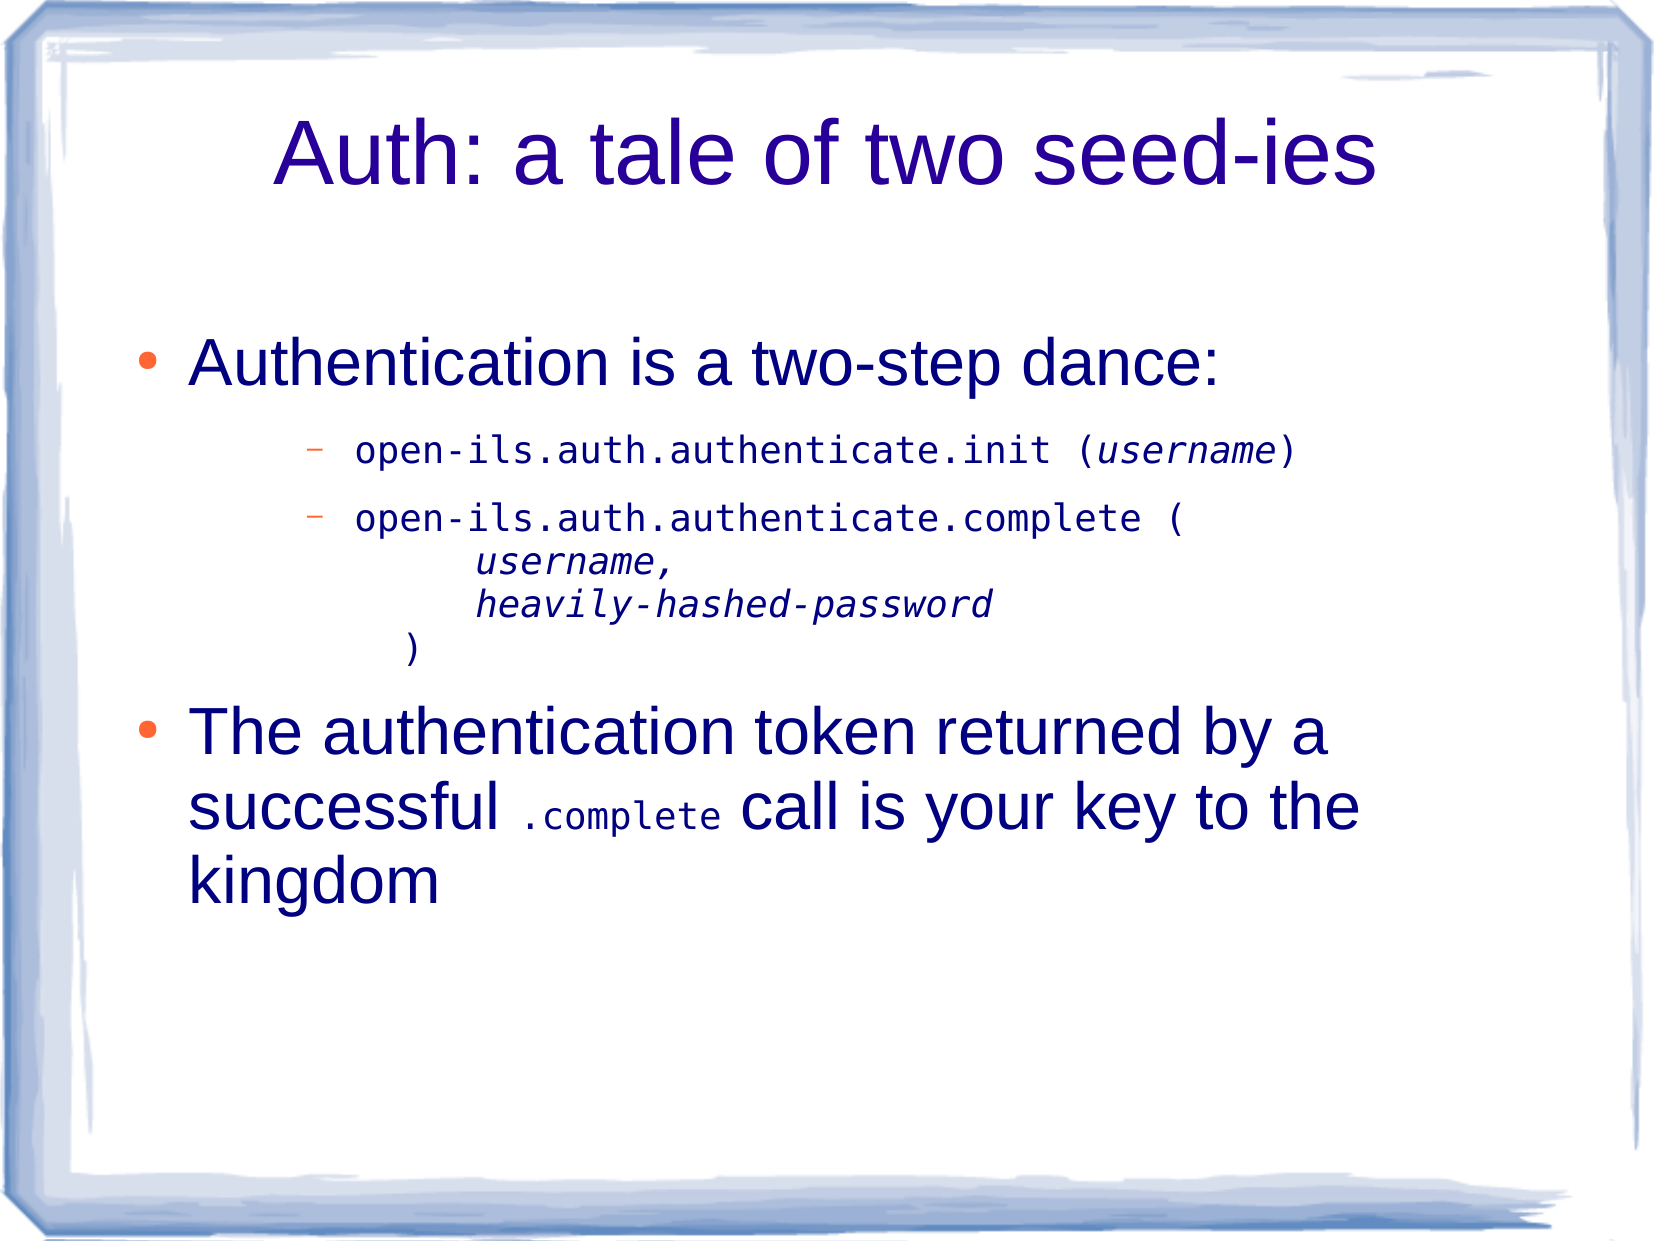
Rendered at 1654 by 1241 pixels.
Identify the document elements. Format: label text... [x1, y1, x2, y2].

list Authentication is a two-step dance: open-ils.auth.authenticate.init (username) open-ils.auth.authenticate.complete ( username, heavily-hashed-password ) The authentication token returned by a successful .complete call is your key to the kingdom [118, 324, 1571, 1129]
picture [0, 0, 1654, 1241]
title Auth: a tale of two seed-ies [82, 49, 1571, 257]
